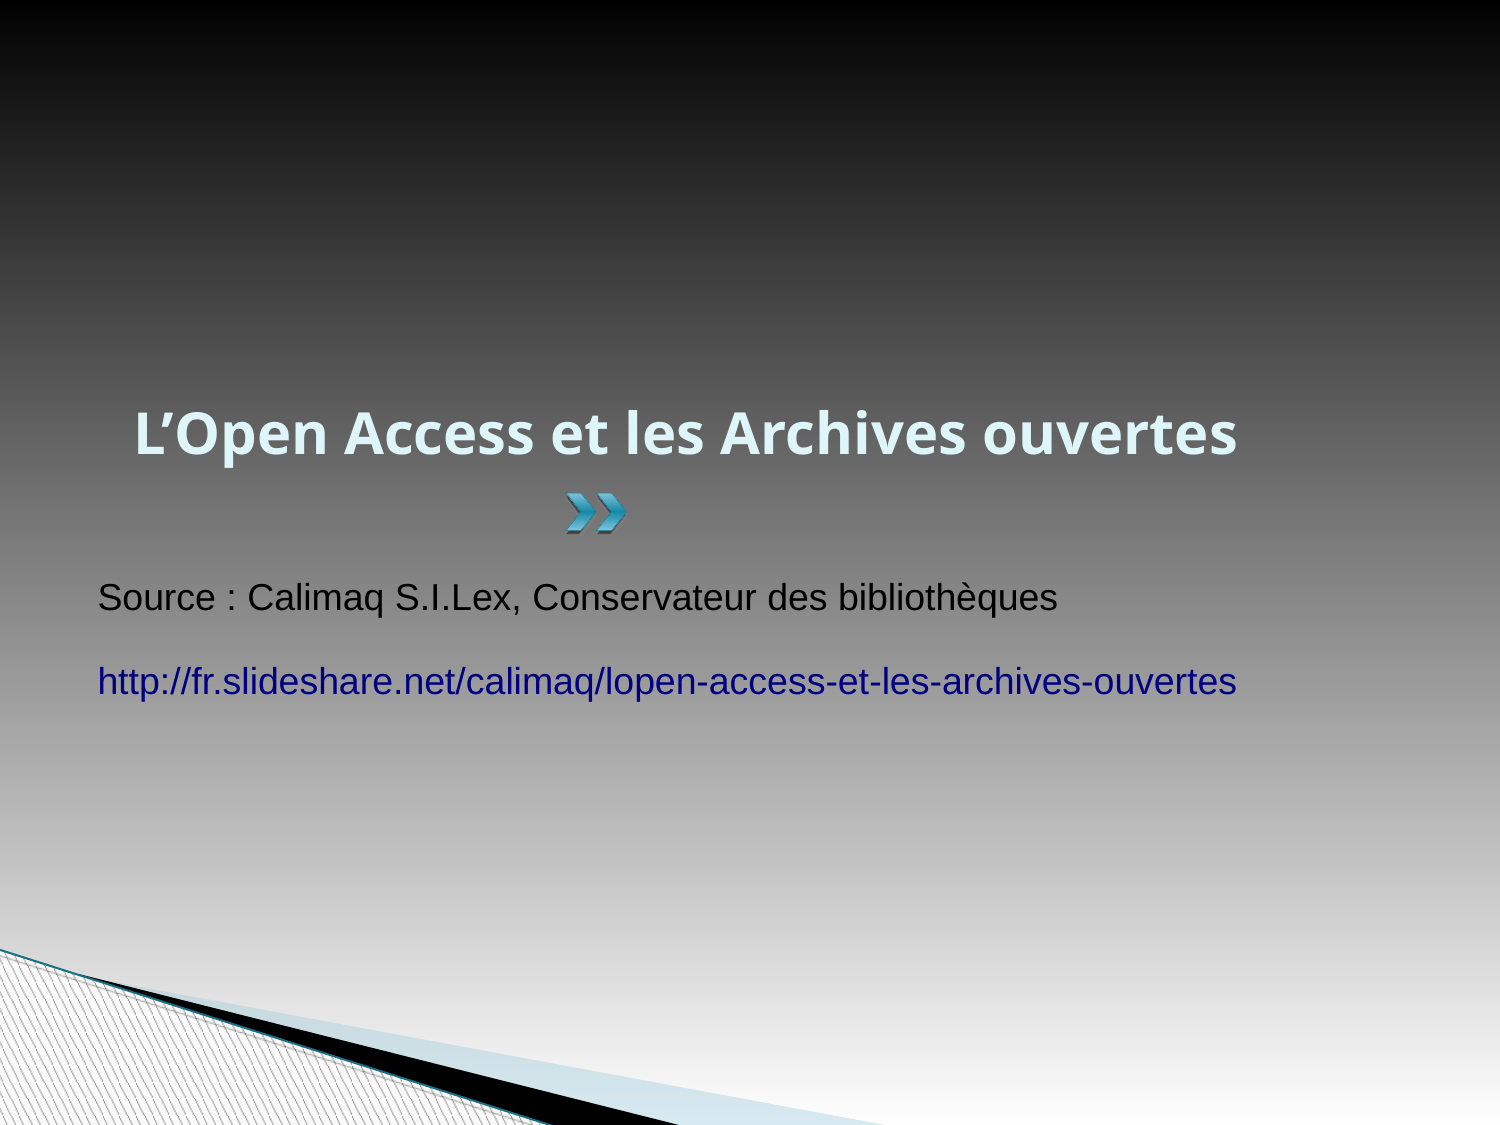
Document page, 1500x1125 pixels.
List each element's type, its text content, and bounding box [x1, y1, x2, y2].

text_box Source : Calimaq S.I.Lex, Conservateur des bibliothèques http://fr.slideshare.net/calimaq/lopen-access-et-les-archives-ouvertes [82, 569, 1371, 710]
footer ENSSIB. 19/05/10 [0, 1042, 222, 1103]
title L’Open Access et les Archives ouvertes [118, 173, 1394, 474]
picture [0, 952, 543, 1125]
